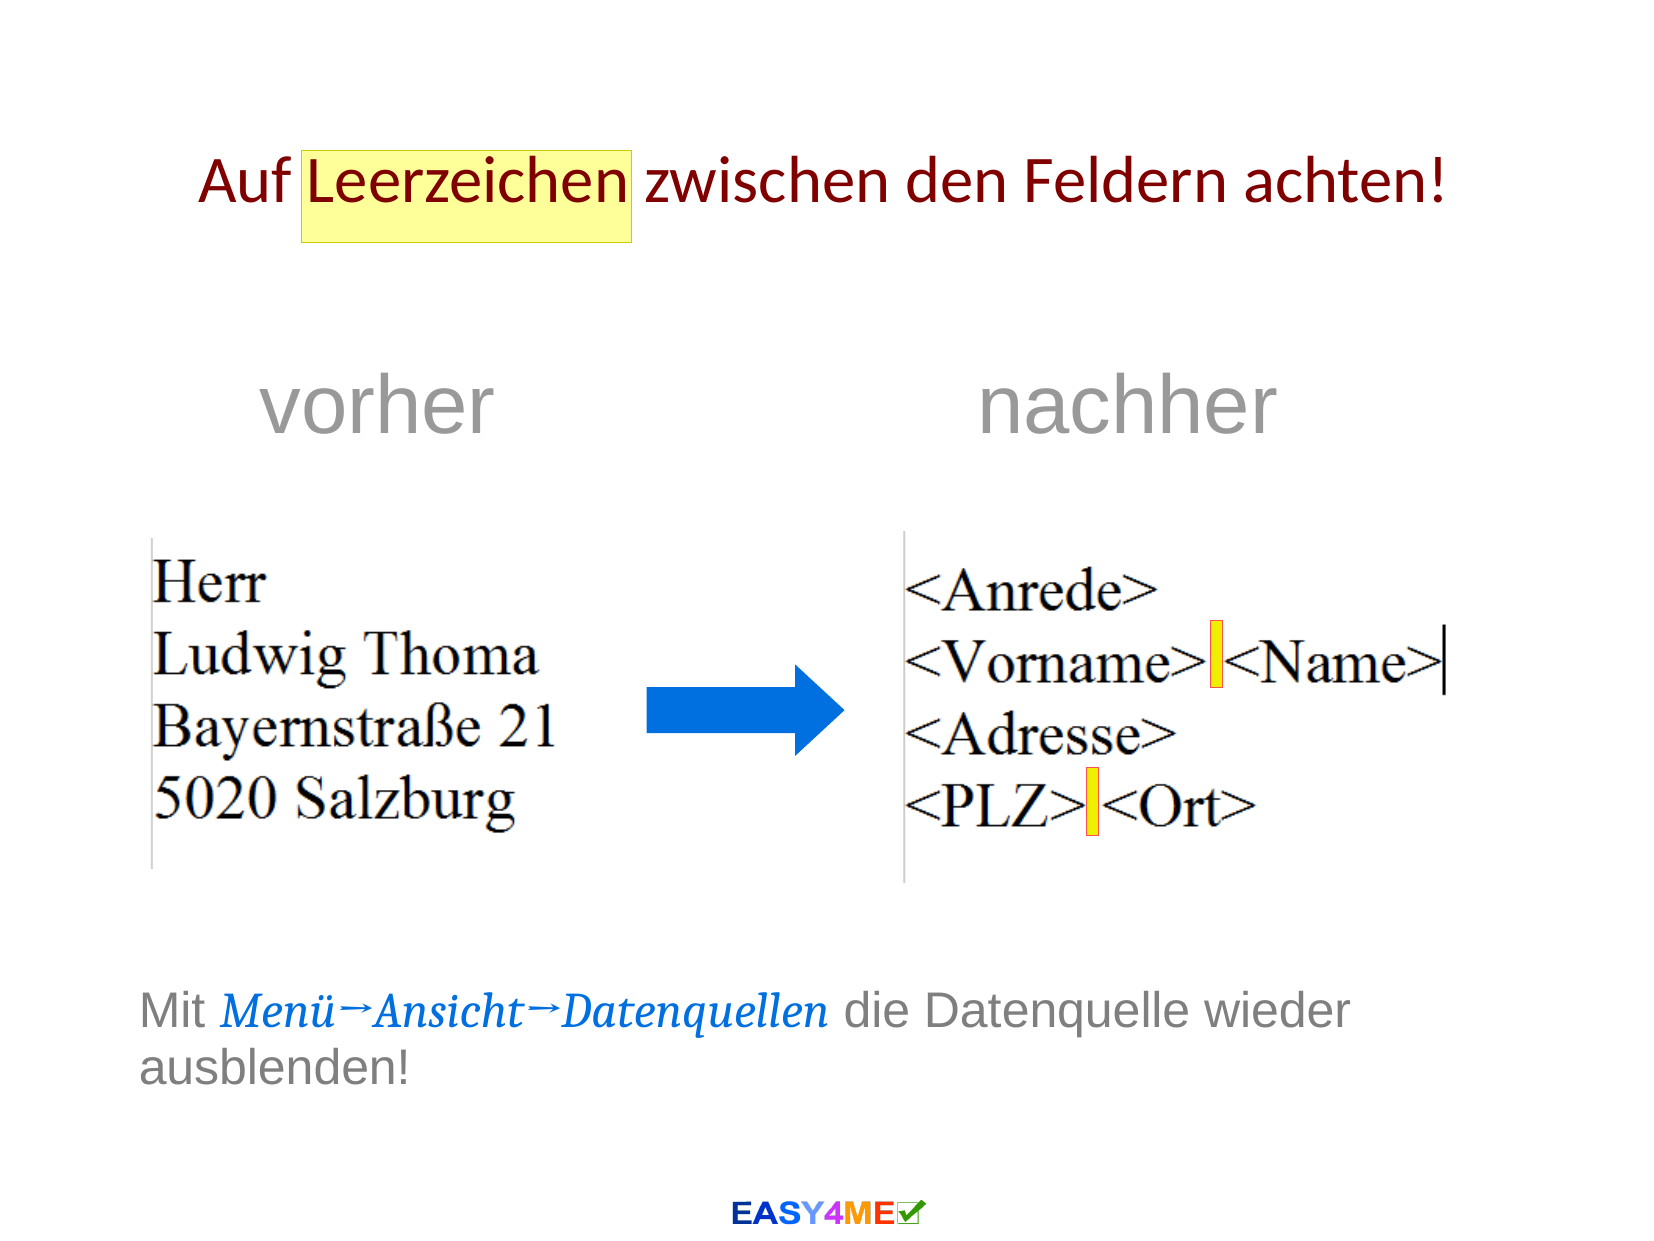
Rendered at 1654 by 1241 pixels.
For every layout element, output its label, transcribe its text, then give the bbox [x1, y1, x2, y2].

picture [726, 1195, 934, 1229]
text_box [1086, 767, 1099, 836]
text_box Auf Leerzeichen zwischen den Feldern achten! [118, 144, 1531, 331]
picture [874, 531, 1510, 883]
text_box nachher [962, 351, 1356, 460]
text_box [646, 664, 845, 756]
text_box [1210, 620, 1223, 688]
text_box vorher [245, 351, 638, 460]
picture [117, 538, 588, 869]
text_box Mit Menü→Ansicht→Datenquellen die Datenquelle wieder ausblenden! [124, 974, 1492, 1104]
